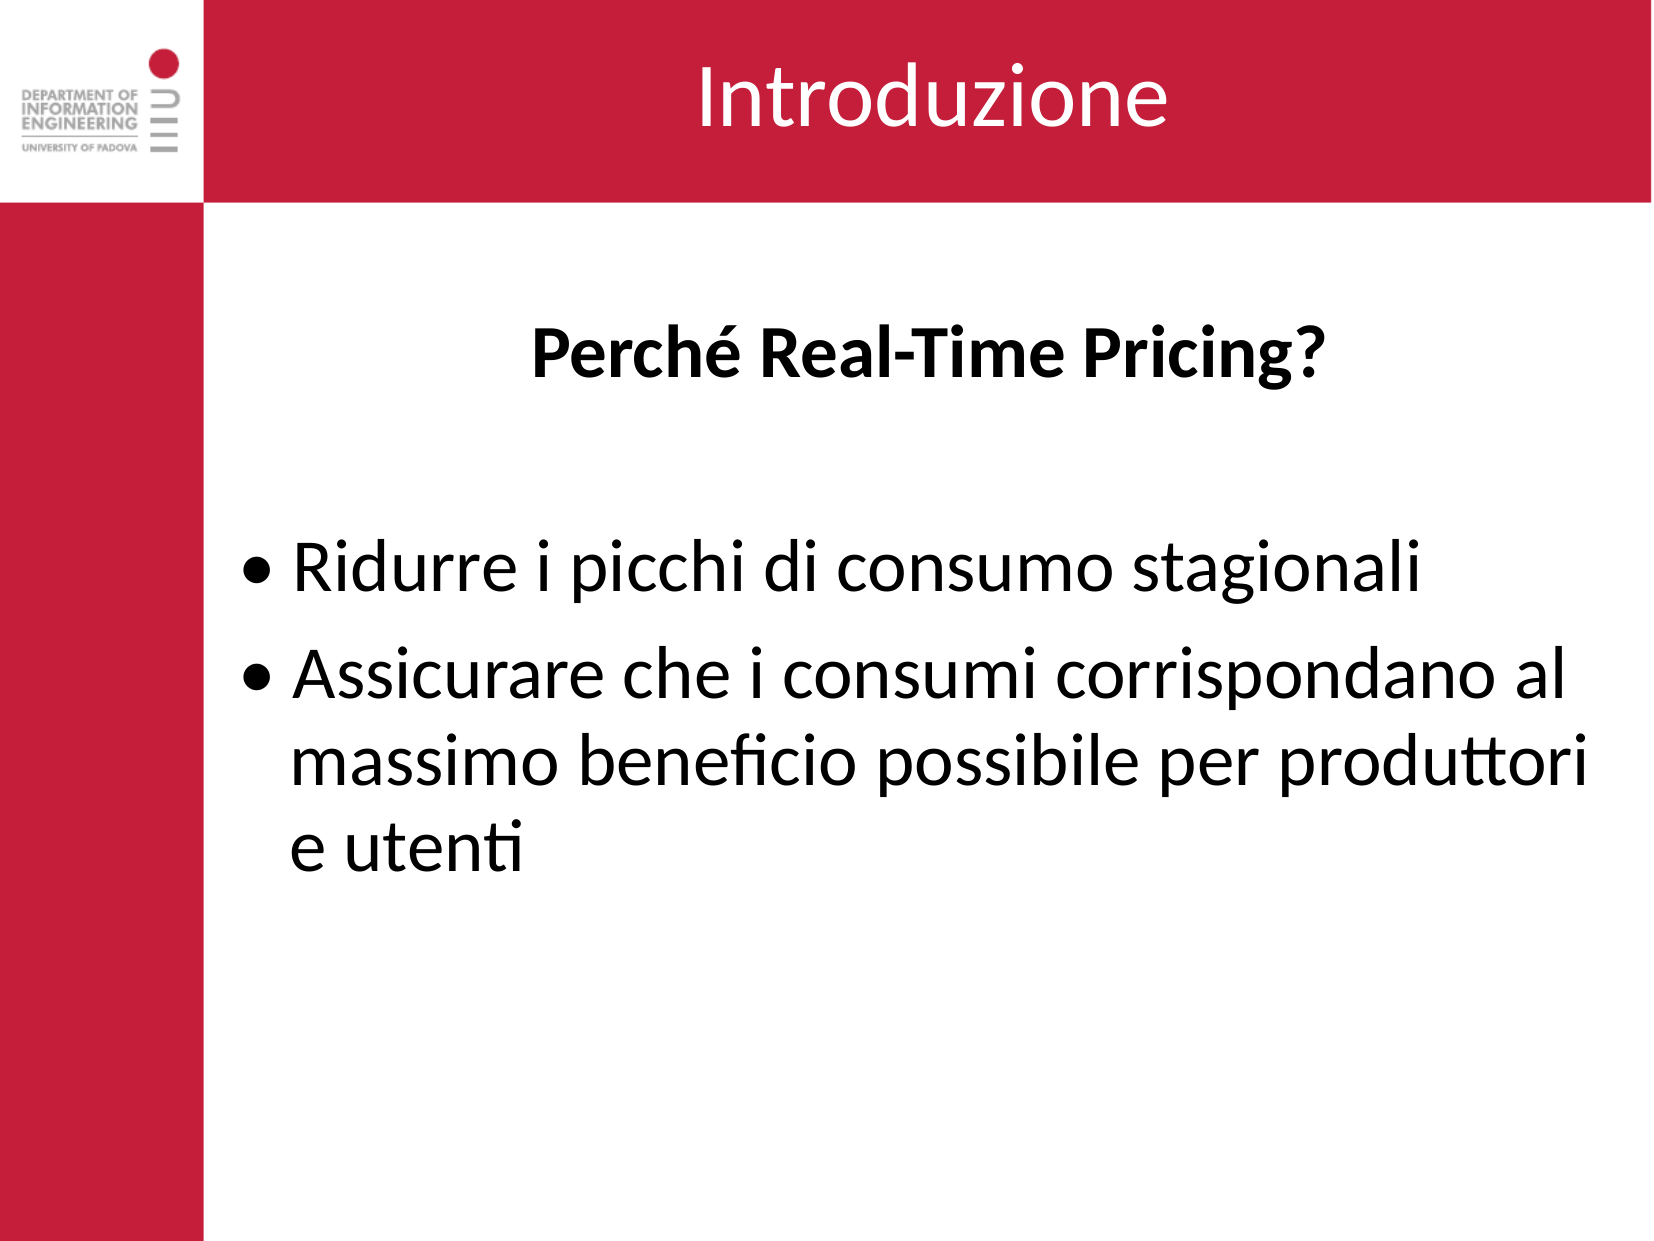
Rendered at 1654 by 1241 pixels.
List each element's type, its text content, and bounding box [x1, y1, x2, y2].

text_box Perché Real-Time Pricing? • Ridurre i picchi di consumo stagionali • Assicurare che i consumi corrispondano al massimo beneficio possibile per produttori e utenti [206, 206, 1654, 1241]
title Introduzione [212, 0, 1654, 206]
picture [0, 0, 212, 1241]
